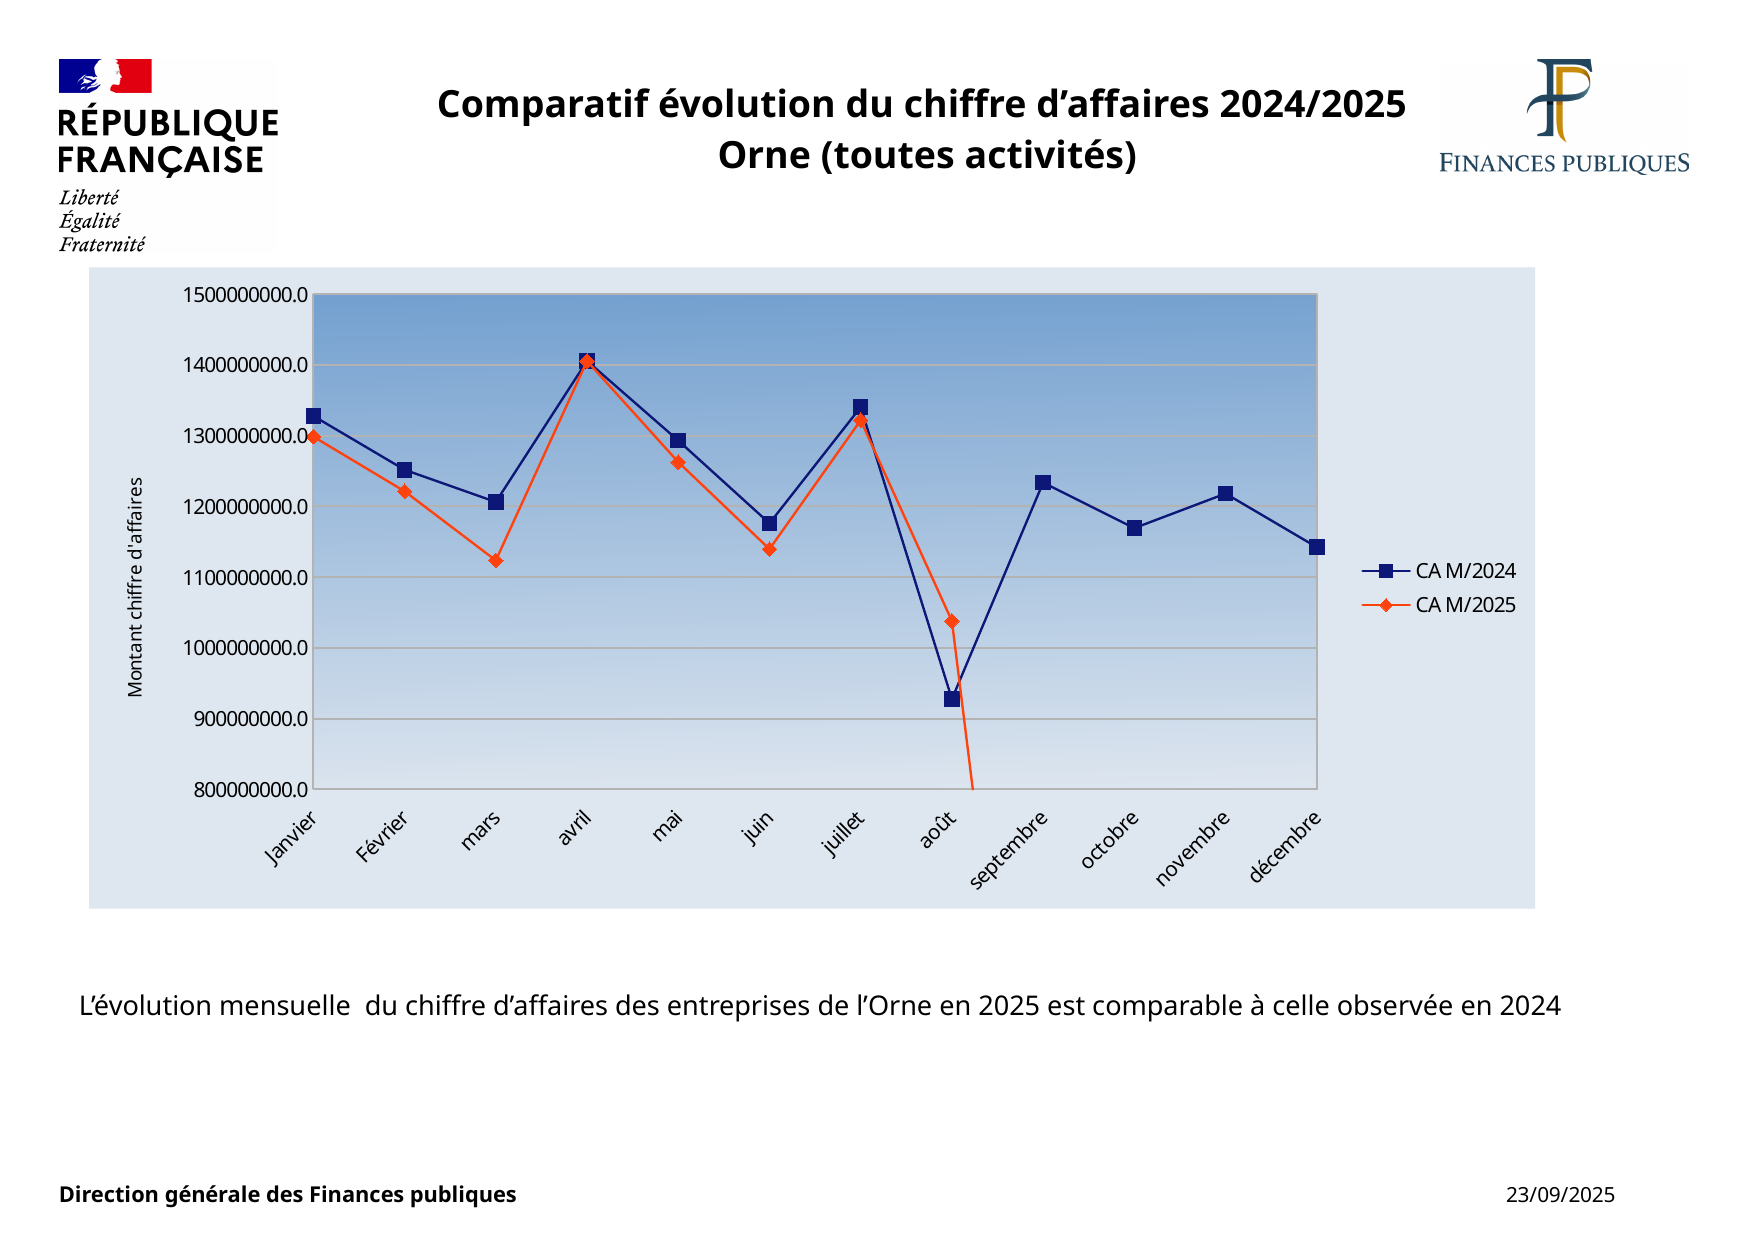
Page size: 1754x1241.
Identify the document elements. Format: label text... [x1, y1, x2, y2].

chart [89, 267, 1536, 909]
text_box Comparatif évolution du chiffre d’affaires 2024/2025 Orne (toutes activités) [206, 69, 1639, 178]
text_box L’évolution mensuelle du chiffre d’affaires des entreprises de l’Orne en 2025 est comparable à celle observée en 2024 [64, 979, 1660, 1093]
